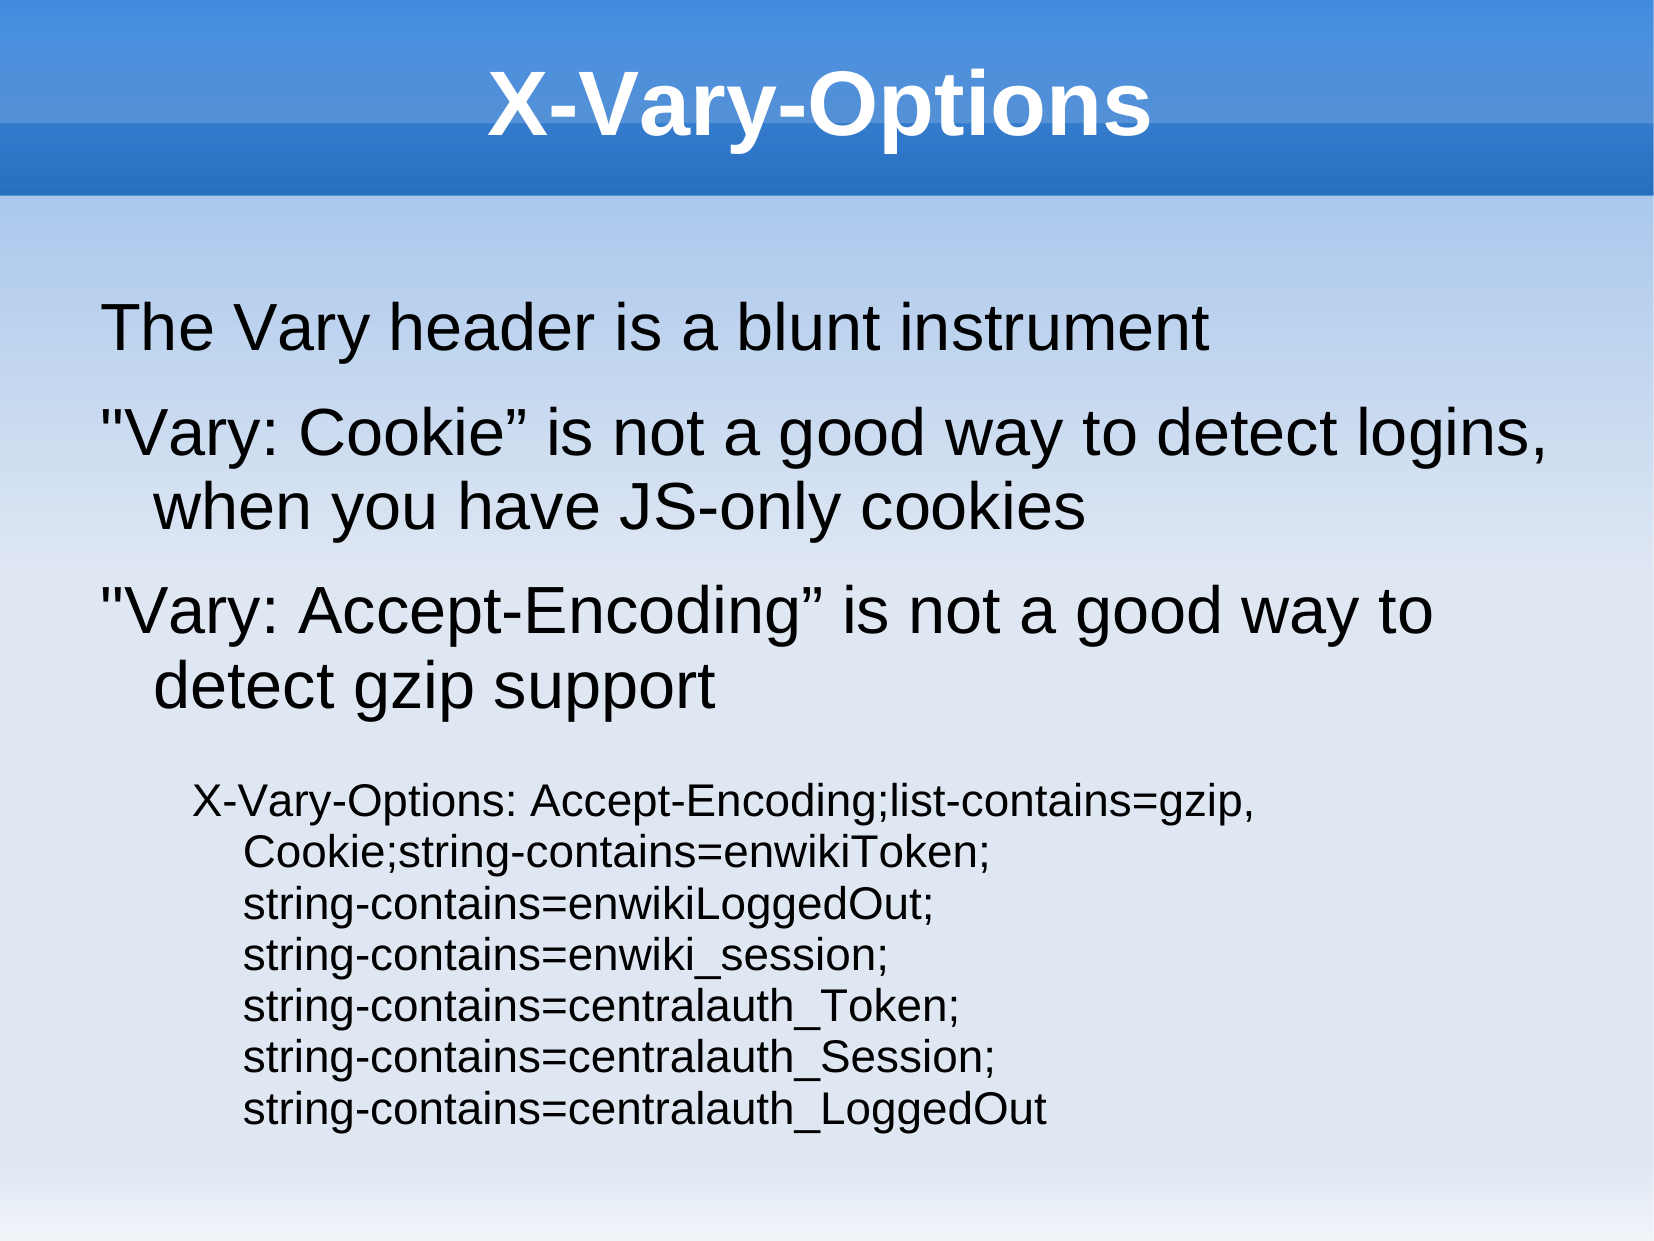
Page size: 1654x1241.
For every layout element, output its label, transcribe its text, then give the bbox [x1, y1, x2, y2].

title X-Vary-Options [76, 0, 1565, 208]
text_box X-Vary-Options: Accept-Encoding;list-contains=gzip, Cookie;string-contains=enwikiToken; string-contains=enwikiLoggedOut; string-contains=enwiki_session; string-contains=centralauth_Token; string-contains=centralauth_Session; string-contains=centralauth_LoggedOut [177, 767, 1536, 1182]
list The Vary header is a blunt instrument "Vary: Cookie” is not a good way to detect logins, when you have JS-only cookies "Vary: Accept-Encoding” is not a good way to detect gzip support [82, 290, 1571, 1109]
picture [0, 0, 1654, 1241]
